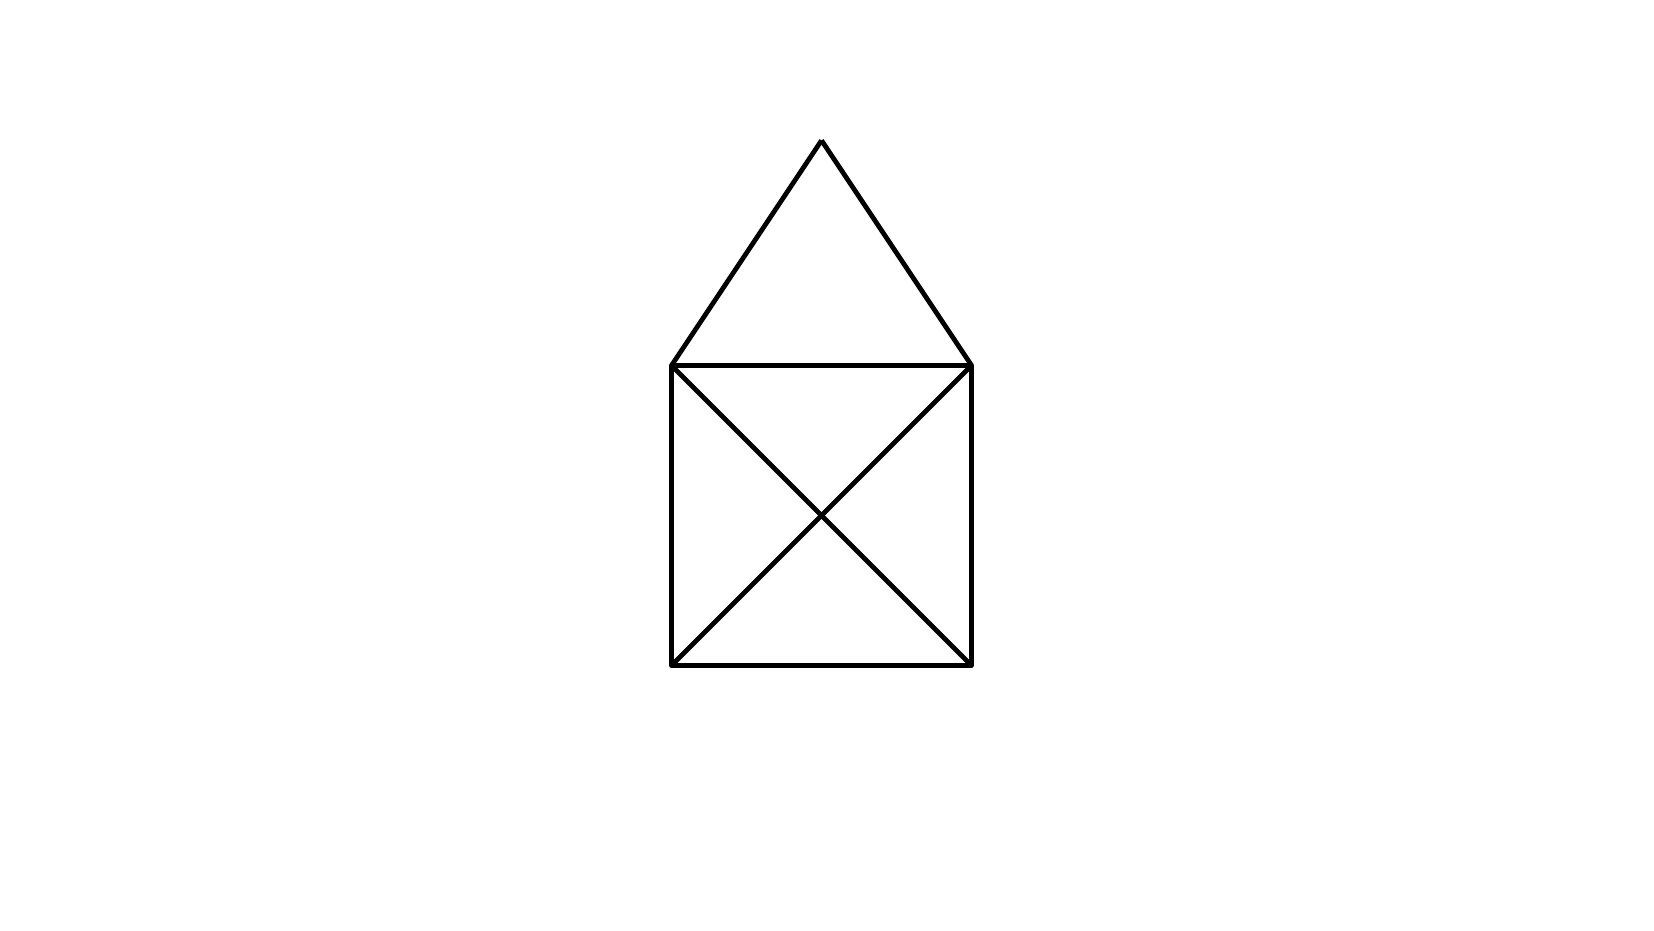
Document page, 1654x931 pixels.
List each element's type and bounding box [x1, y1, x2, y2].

text_box [826, 370, 972, 661]
text_box [676, 365, 967, 511]
text_box [676, 520, 967, 666]
text_box [637, 370, 817, 661]
